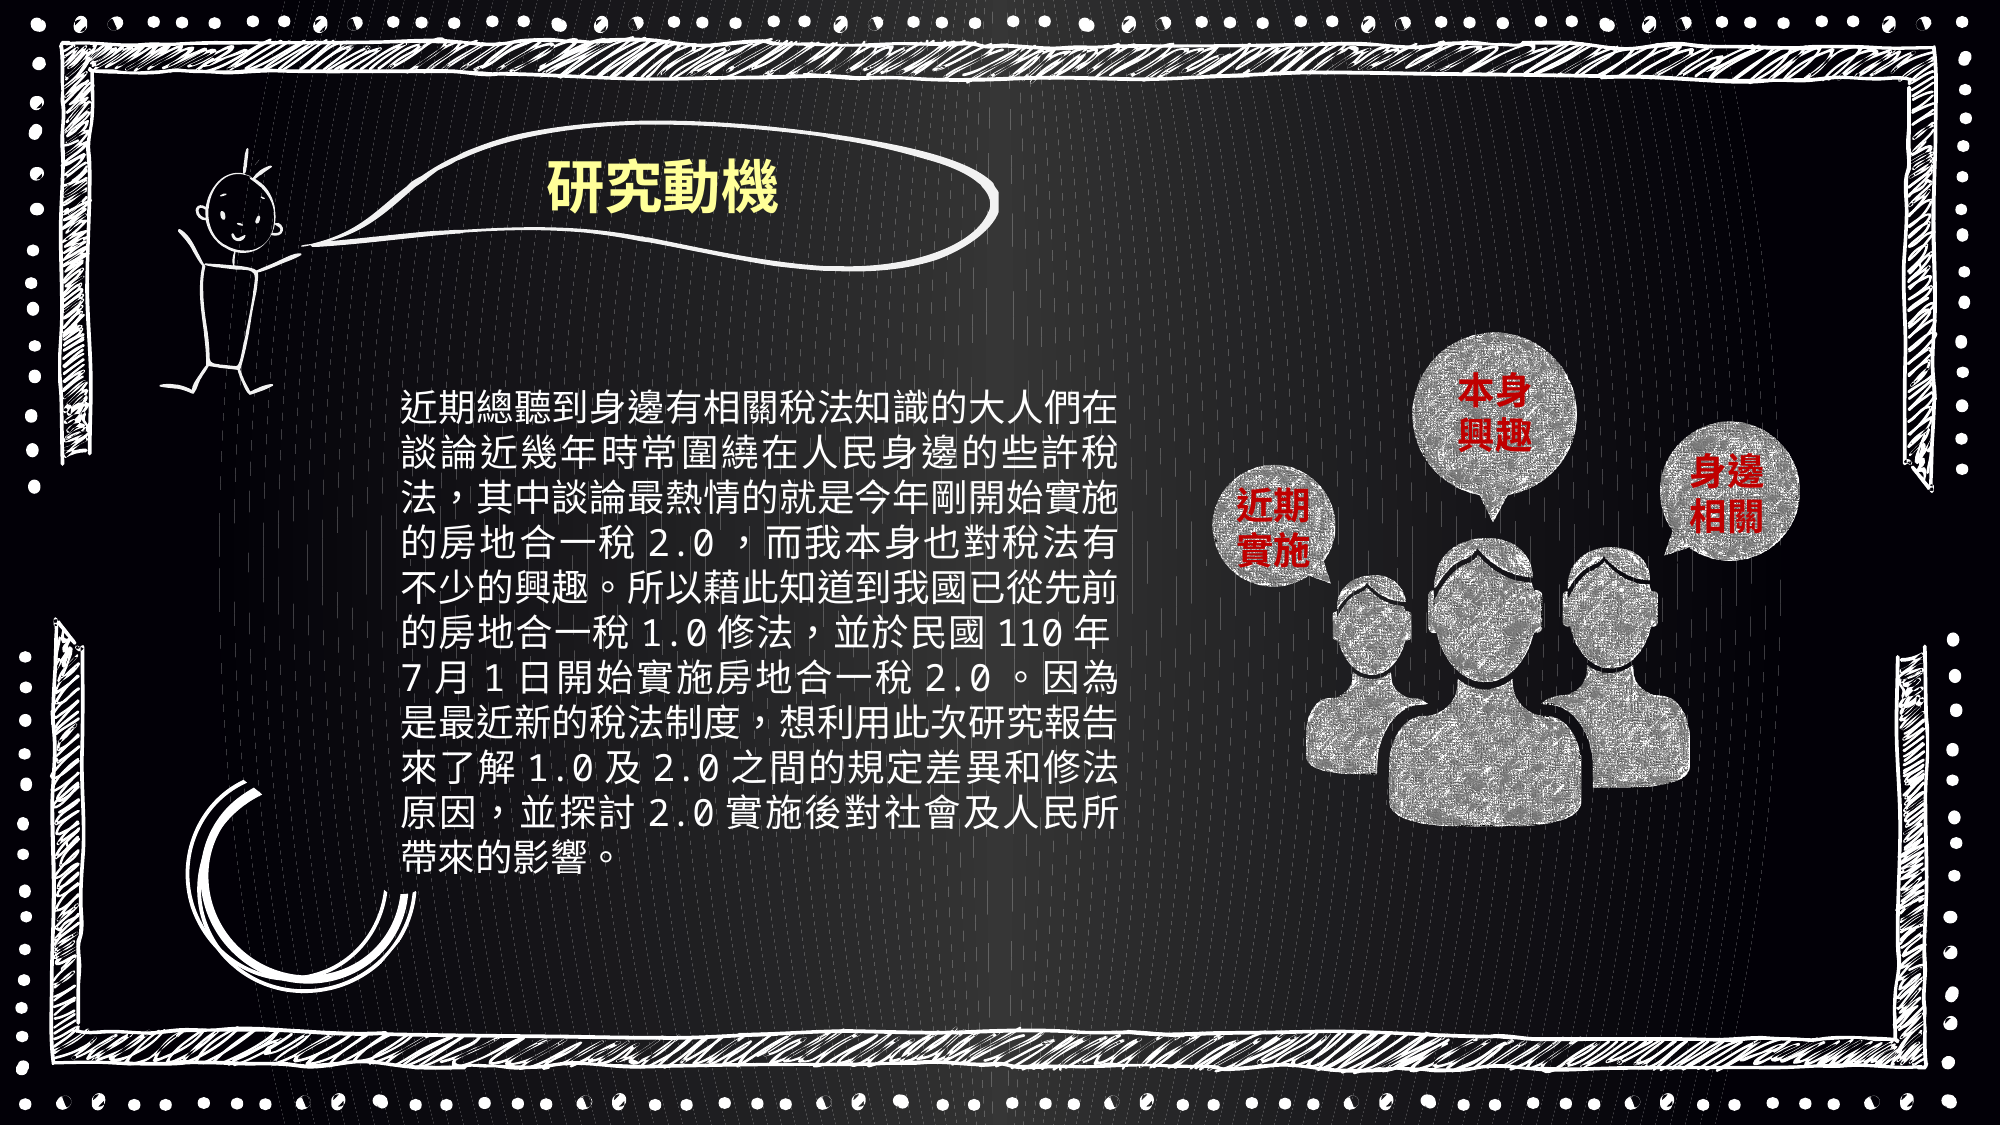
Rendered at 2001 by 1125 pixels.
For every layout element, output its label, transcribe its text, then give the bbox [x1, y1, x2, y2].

text_box 研究動機 [531, 142, 1115, 228]
picture [140, 754, 431, 1039]
text_box 近期 實施 [1221, 474, 1357, 580]
text_box 身邊 相關 [1675, 440, 1805, 545]
text_box 本身 興趣 [1443, 359, 1576, 465]
picture [1212, 332, 1800, 827]
picture [159, 119, 999, 396]
text_box 近期總聽到身邊有相關稅法知識的大人們在談論近幾年時常圍繞在人民身邊的些許稅法，其中談論最熱情的就是今年剛開始實施的房地合一稅2.0，而我本身也對稅法有不少的興趣。所以藉此知道到我國已從先前的房地合一稅1.0修法，並於民國110年7月1日開始實施房地合一稅2.0。因為是最近新的稅法制度，想利用此次研究報告來了解1.0及2.0之間的規定差異和修法原因，並探討2.0實施後對社會及人民所帶來的影響。 [285, 376, 1135, 887]
